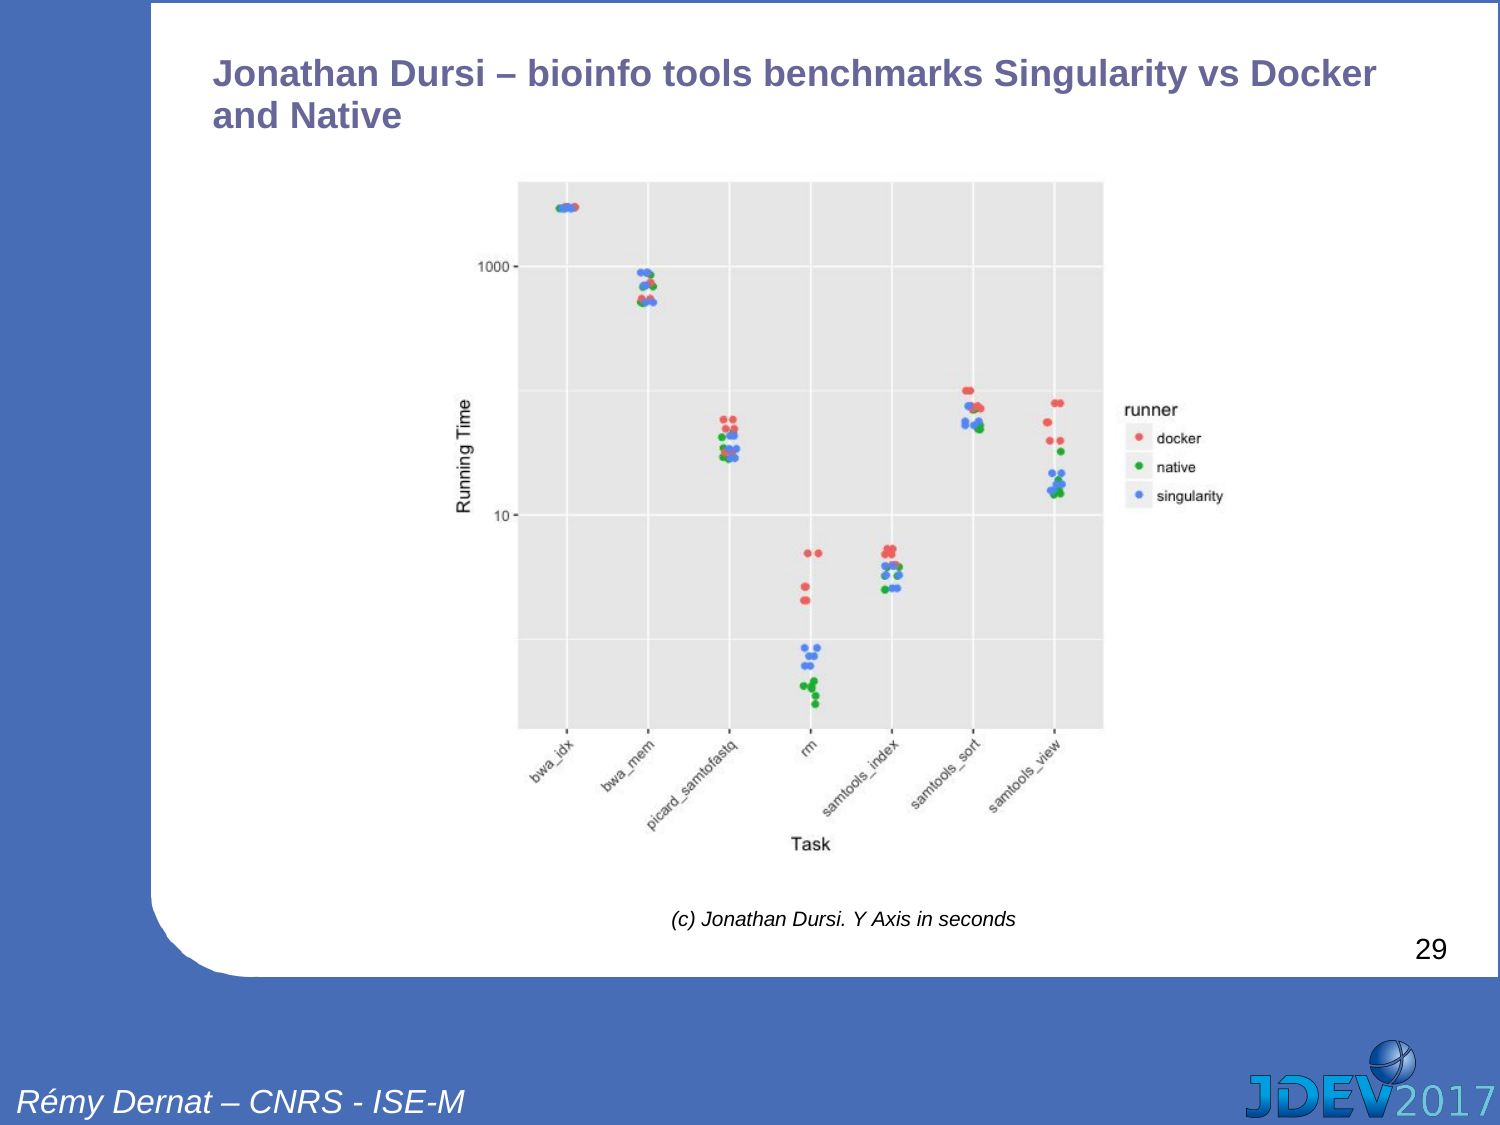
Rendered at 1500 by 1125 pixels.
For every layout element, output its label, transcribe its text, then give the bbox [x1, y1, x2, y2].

title Jonathan Dursi – bioinfo tools benchmarks Singularity vs Docker and Native [212, 24, 1447, 164]
text_box (c) Jonathan Dursi. Y Axis in seconds [375, 900, 1313, 939]
picture [0, 0, 1500, 1125]
text_box Rémy Dernat – CNRS - ISE-M [0, 1075, 488, 1125]
